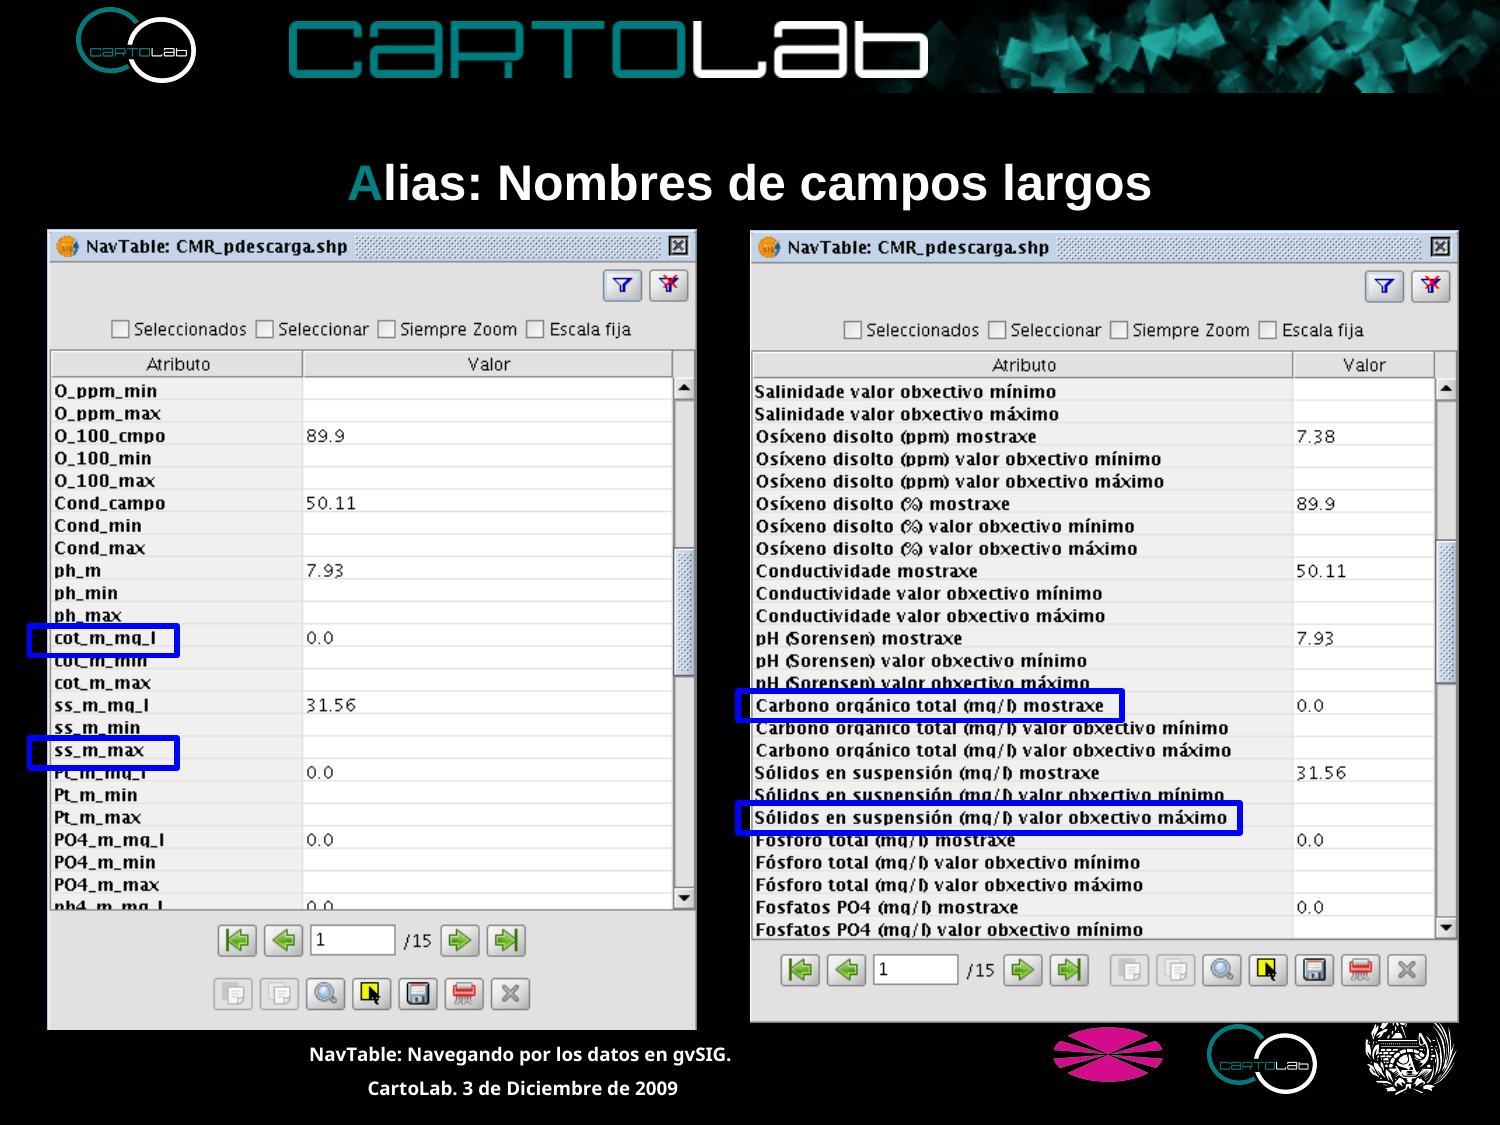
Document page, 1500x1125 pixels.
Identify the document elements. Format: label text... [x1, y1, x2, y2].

text_box [29, 738, 178, 768]
text_box [738, 690, 1123, 721]
text_box [29, 625, 178, 656]
picture [750, 230, 1459, 1094]
text_box [738, 803, 1241, 833]
picture [1052, 1026, 1164, 1083]
picture [76, 7, 196, 83]
title Alias: Nombres de campos largos [75, 135, 1425, 231]
picture [47, 229, 697, 1030]
picture [289, 0, 1500, 93]
